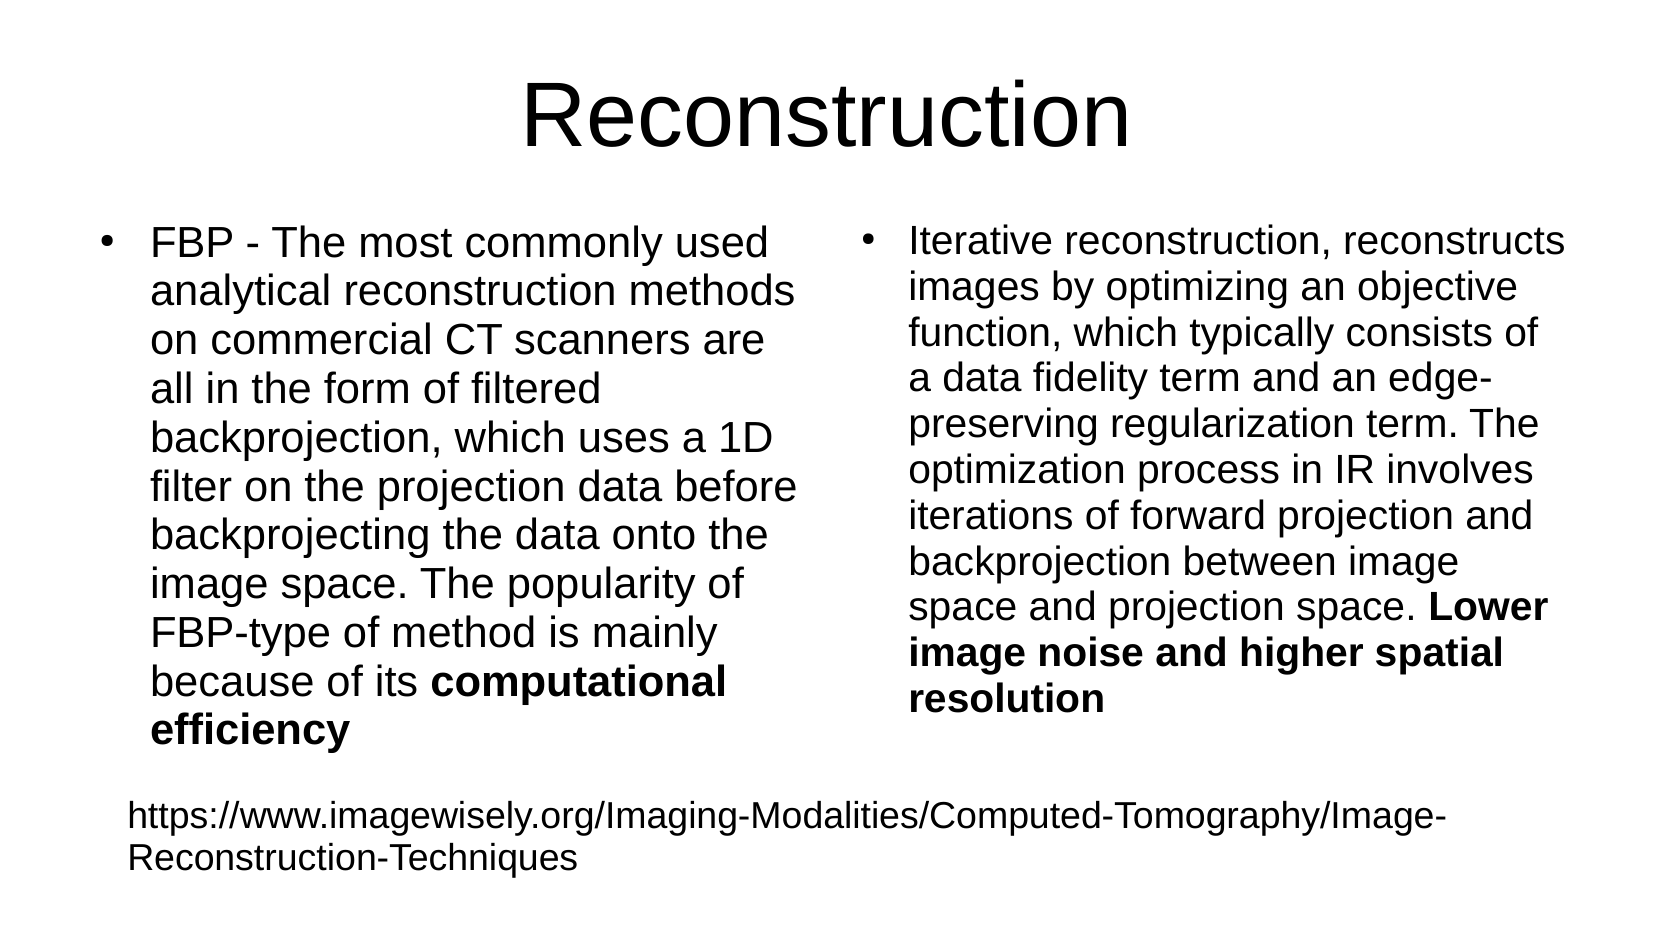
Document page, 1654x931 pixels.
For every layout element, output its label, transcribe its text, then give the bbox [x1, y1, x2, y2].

list Iterative reconstruction, reconstructs images by optimizing an objective function, which typically consists of a data fidelity term and an edge-preserving regularization term. The optimization process in IR involves iterations of forward projection and backprojection between image space and projection space. Lower image noise and higher spatial resolution [845, 217, 1572, 758]
list FBP - The most commonly used analytical reconstruction methods on commercial CT scanners are all in the form of filtered backprojection, which uses a 1D filter on the projection data before backprojecting the data onto the image space. The popularity of FBP-type of method is mainly because of its computational efficiency [82, 217, 809, 758]
title Reconstruction [82, 37, 1571, 193]
text_box https://www.imagewisely.org/Imaging-Modalities/Computed-Tomography/Image-Reconstruction-Techniques [112, 787, 1538, 887]
